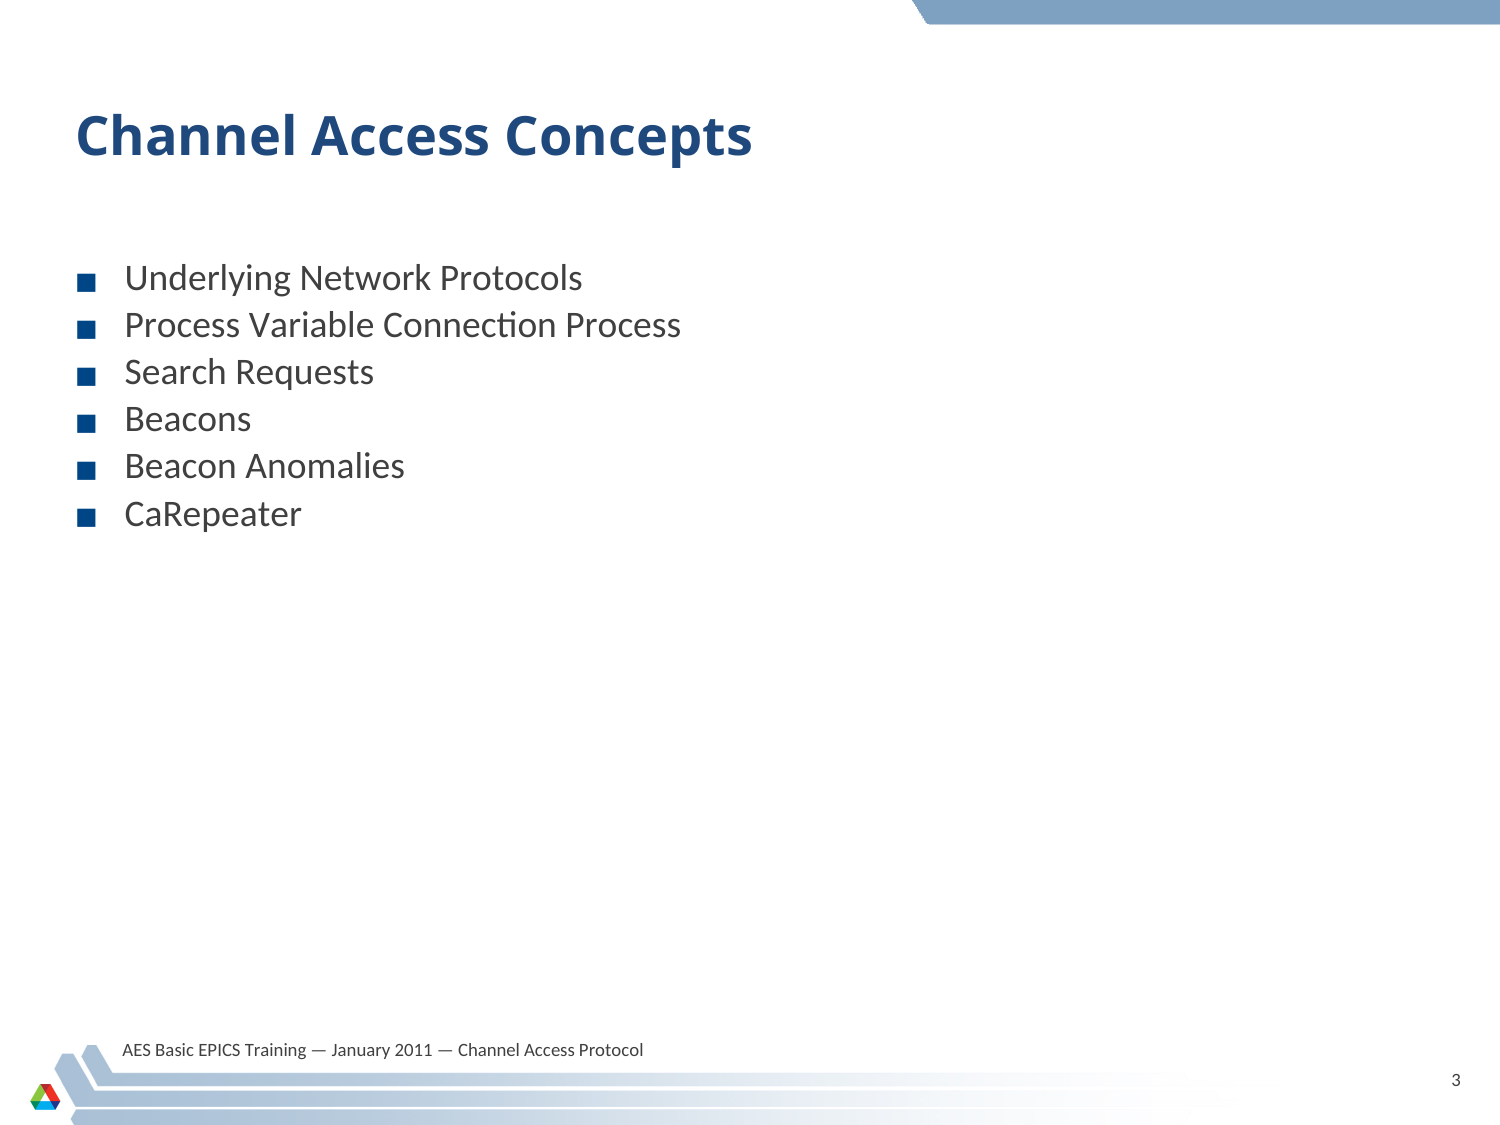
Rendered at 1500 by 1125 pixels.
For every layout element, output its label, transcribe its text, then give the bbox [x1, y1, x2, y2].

picture [0, 0, 1500, 26]
title Channel Access Concepts [75, 103, 1426, 167]
list Underlying Network Protocols Process Variable Connection Process Search Requests Beacons Beacon Anomalies CaRepeater [75, 262, 1426, 571]
picture [0, 1037, 1500, 1125]
